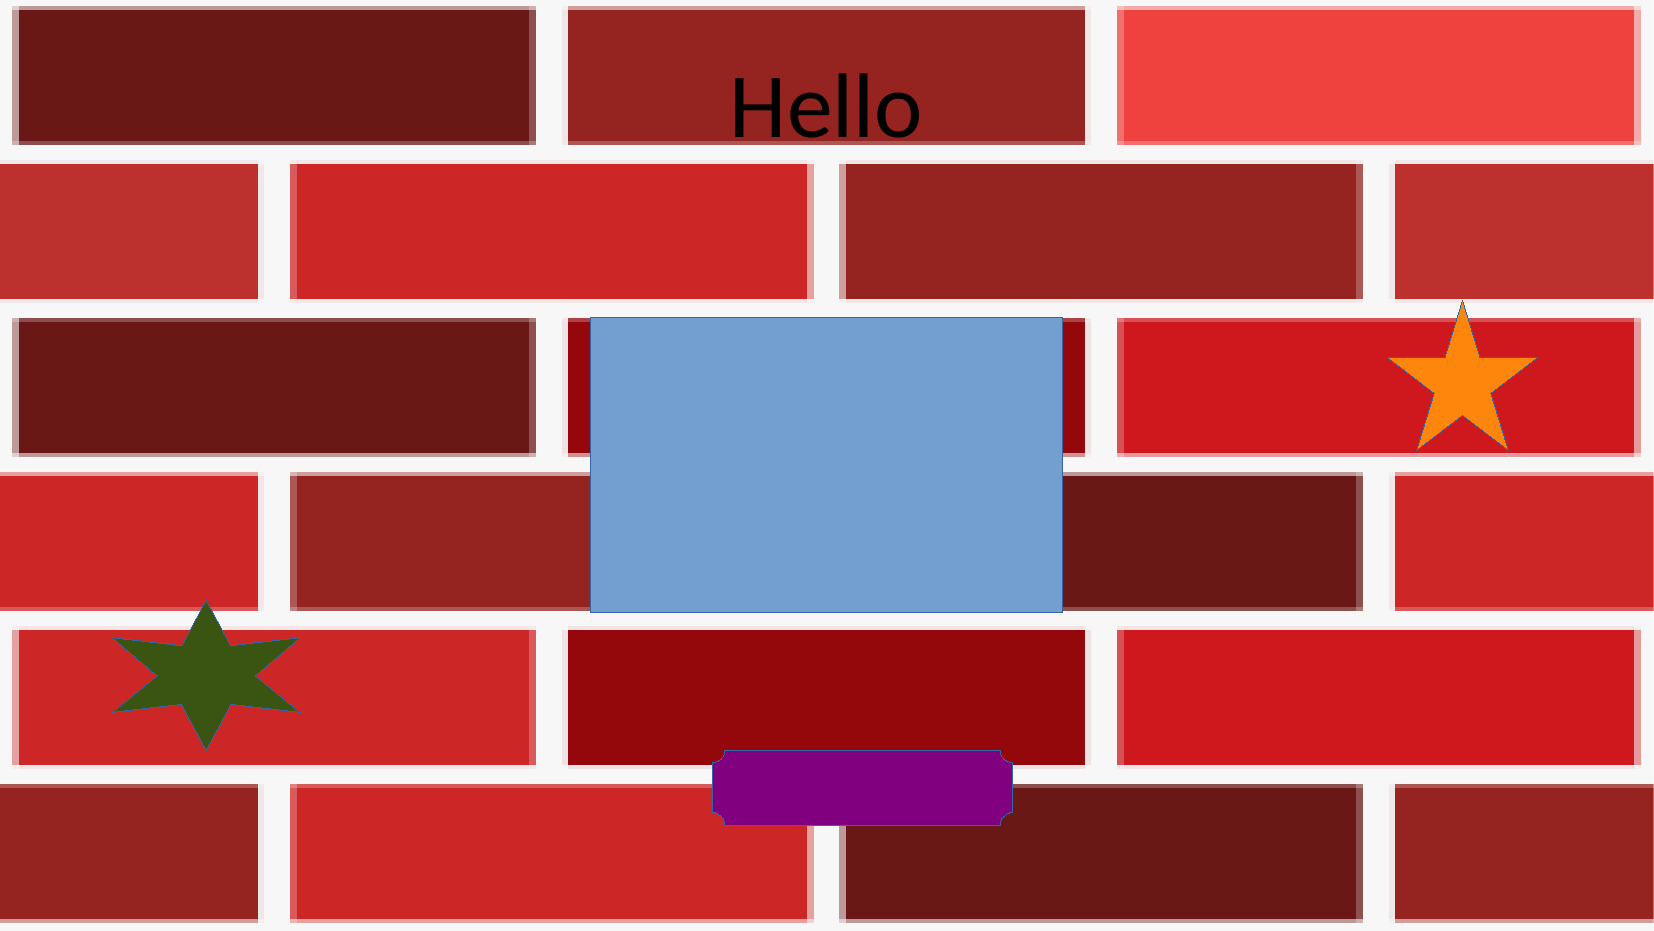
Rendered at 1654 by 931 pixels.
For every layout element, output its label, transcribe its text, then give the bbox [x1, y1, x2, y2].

title Hello [82, 37, 1571, 193]
picture [0, 0, 1654, 931]
text_box [590, 317, 1063, 613]
